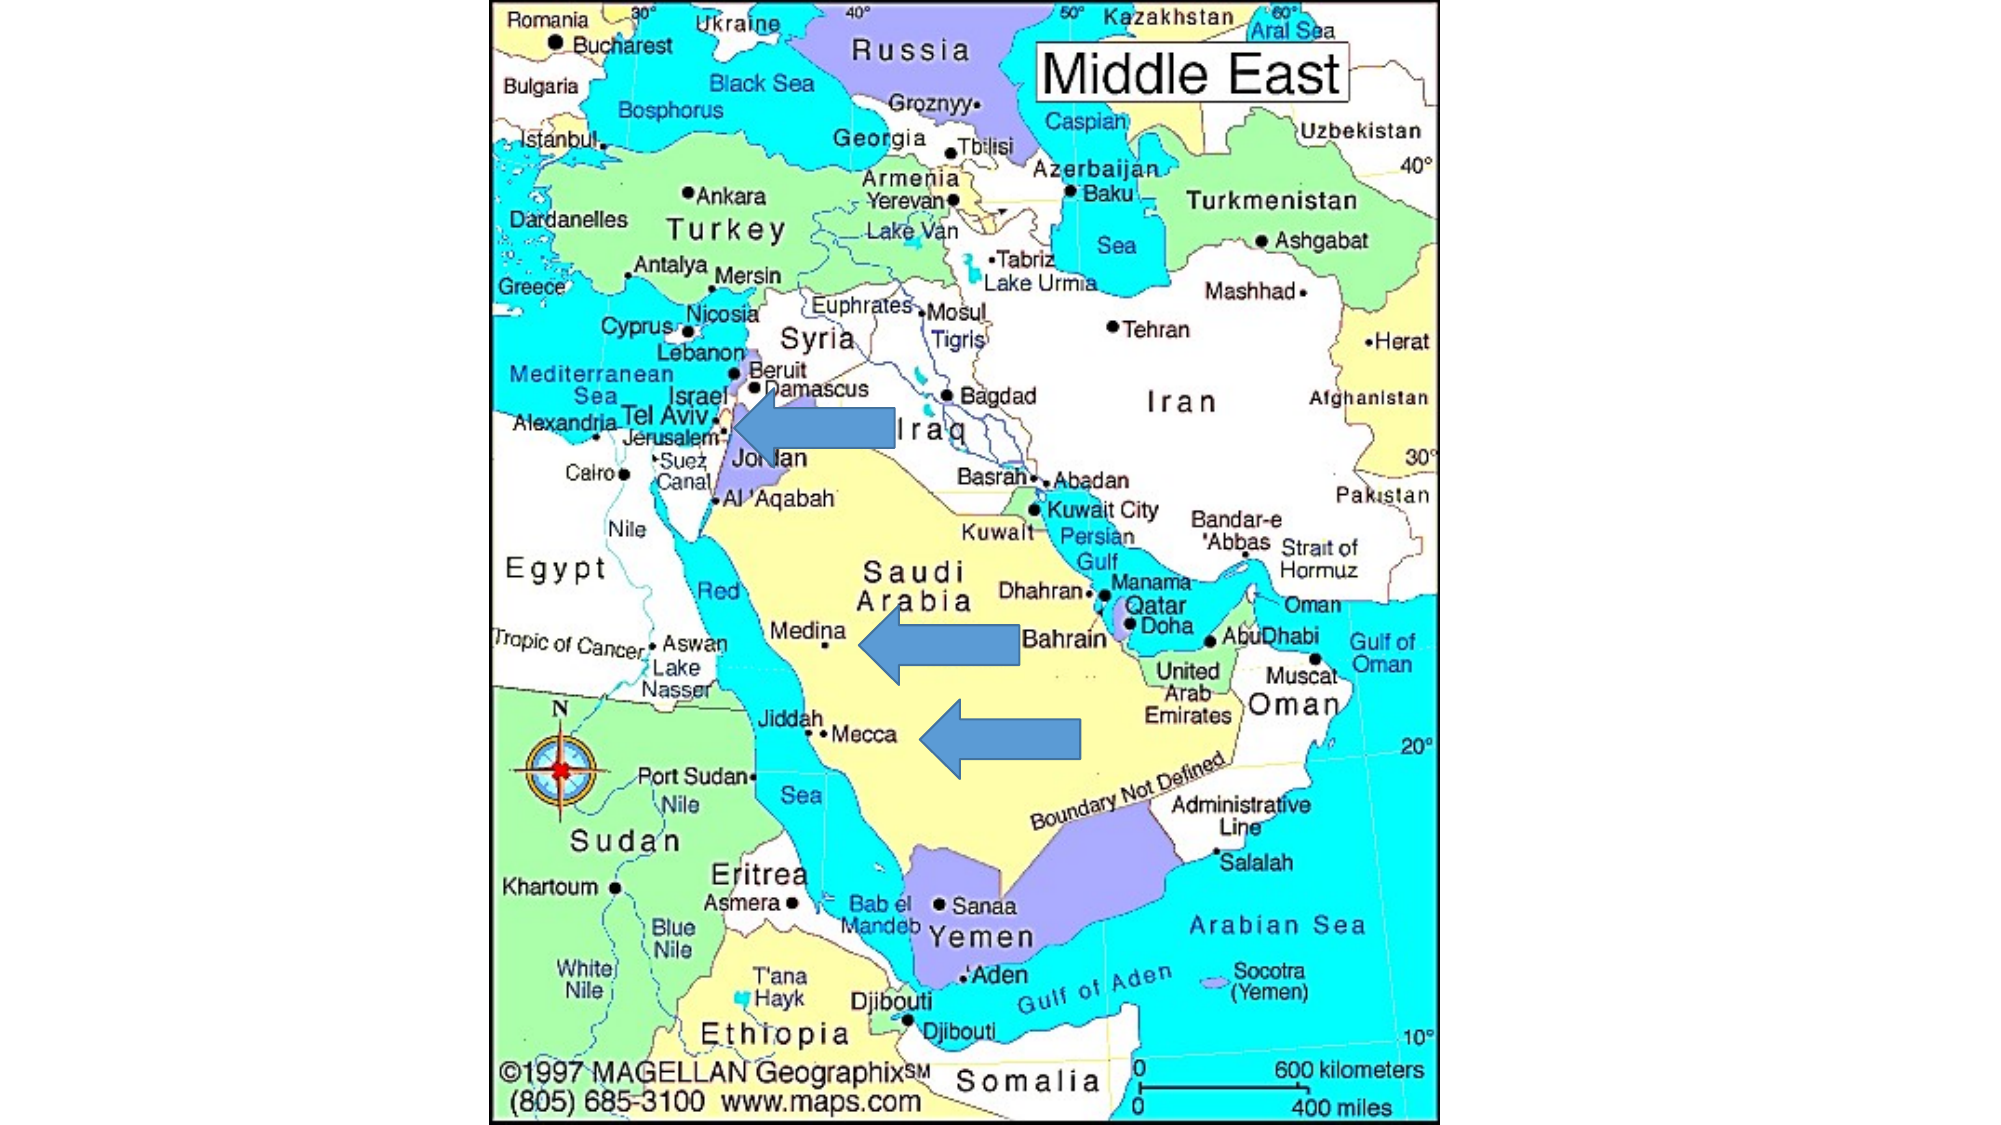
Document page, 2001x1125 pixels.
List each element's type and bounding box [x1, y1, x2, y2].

text_box [249, 184, 1750, 576]
picture [489, 0, 1440, 184]
text_box [249, 590, 1750, 863]
picture [489, 576, 1440, 590]
picture [489, 863, 1440, 1125]
